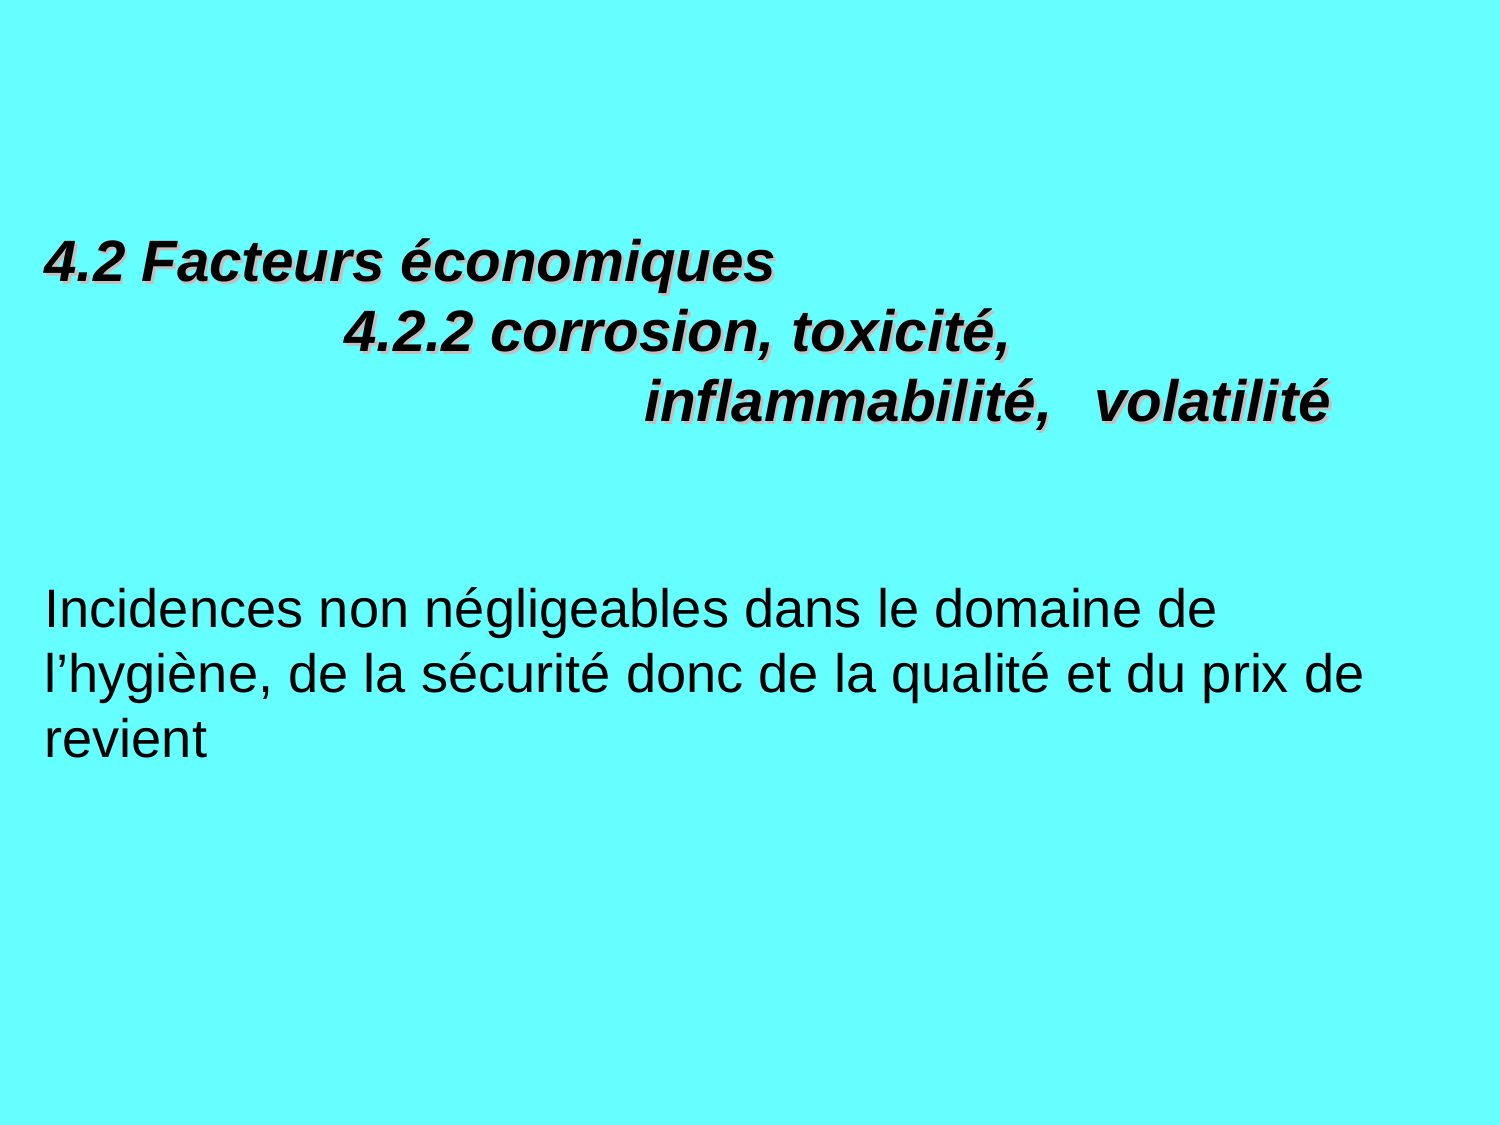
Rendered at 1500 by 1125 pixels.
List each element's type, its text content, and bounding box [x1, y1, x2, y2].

text_box 4.2 Facteurs économiques 4.2.2 corrosion, toxicité, inflammabilité, volatilité Incidences non négligeables dans le domaine de l’hygiène, de la sécurité donc de la qualité et du prix de revient [29, 215, 1477, 776]
